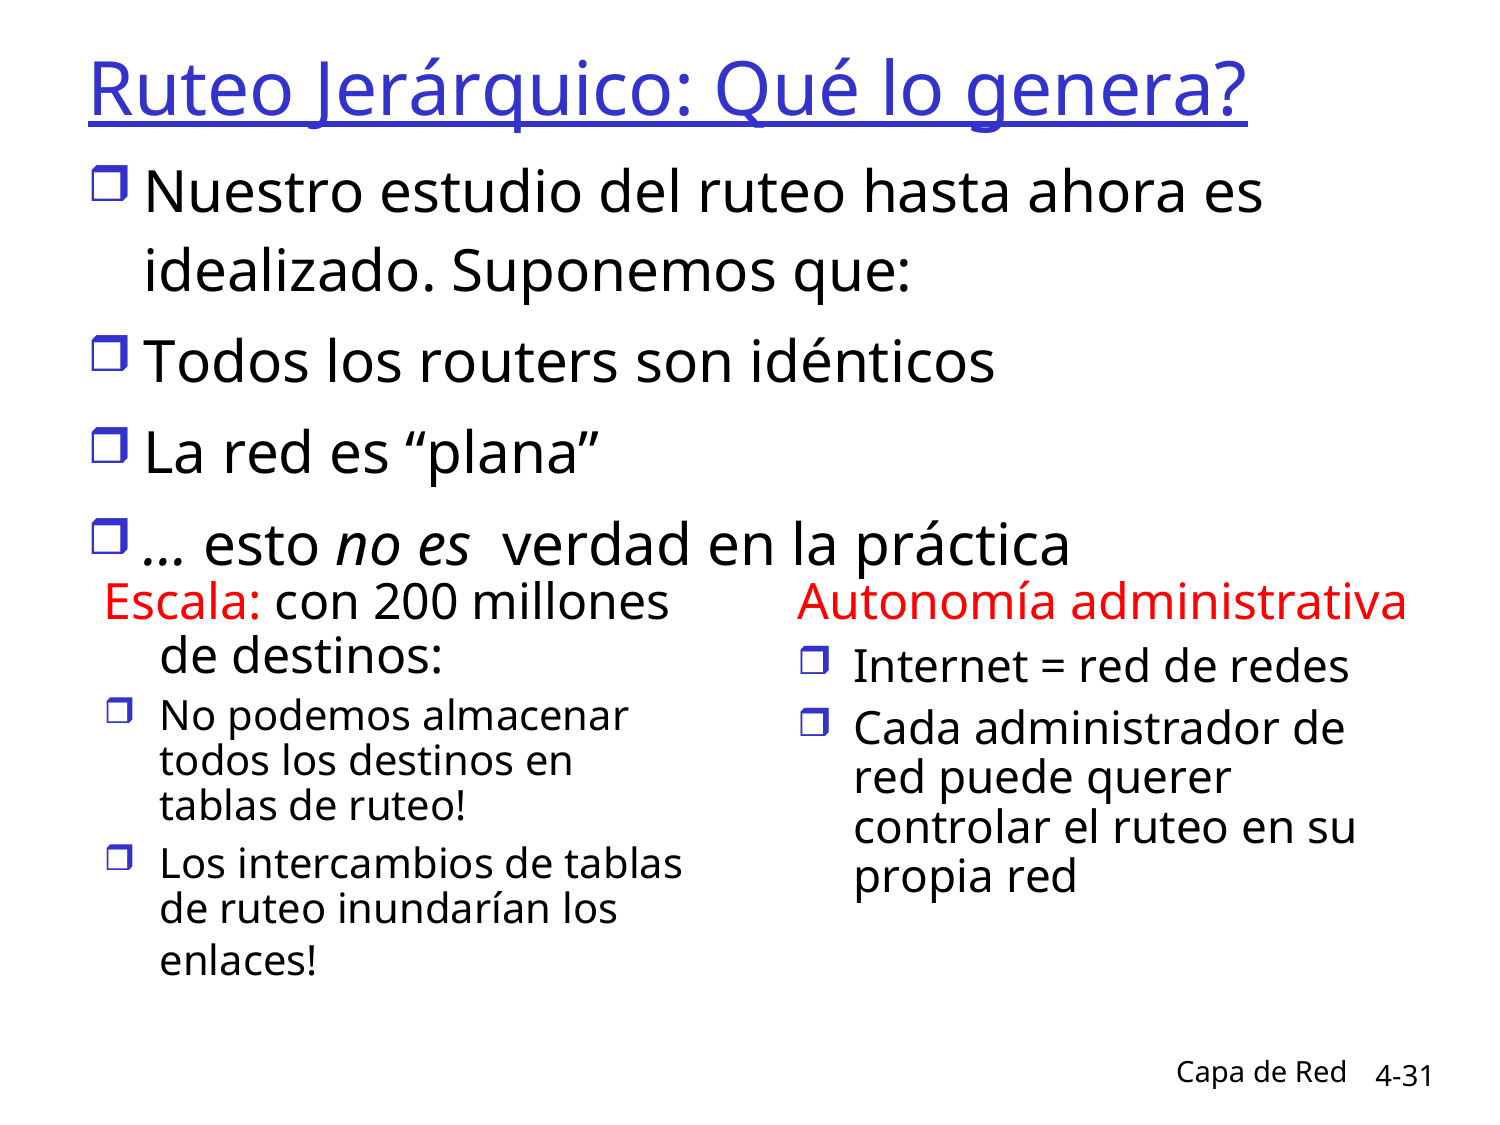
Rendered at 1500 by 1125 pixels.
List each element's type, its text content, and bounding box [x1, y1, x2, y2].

title Ruteo Jerárquico: Qué lo genera? [87, 23, 1363, 149]
text_box Escala: con 200 millones de destinos: No podemos almacenar todos los destinos en tablas de ruteo! Los intercambios de tablas de ruteo inundarían los enlaces! [88, 568, 715, 995]
list Nuestro estudio del ruteo hasta ahora es idealizado. Suponemos que: Todos los routers son idénticos La red es “plana” … esto no es verdad en la práctica [87, 149, 1463, 564]
text_box Autonomía administrativa Internet = red de redes Cada administrador de red puede querer controlar el ruteo en su propia red [782, 568, 1443, 911]
